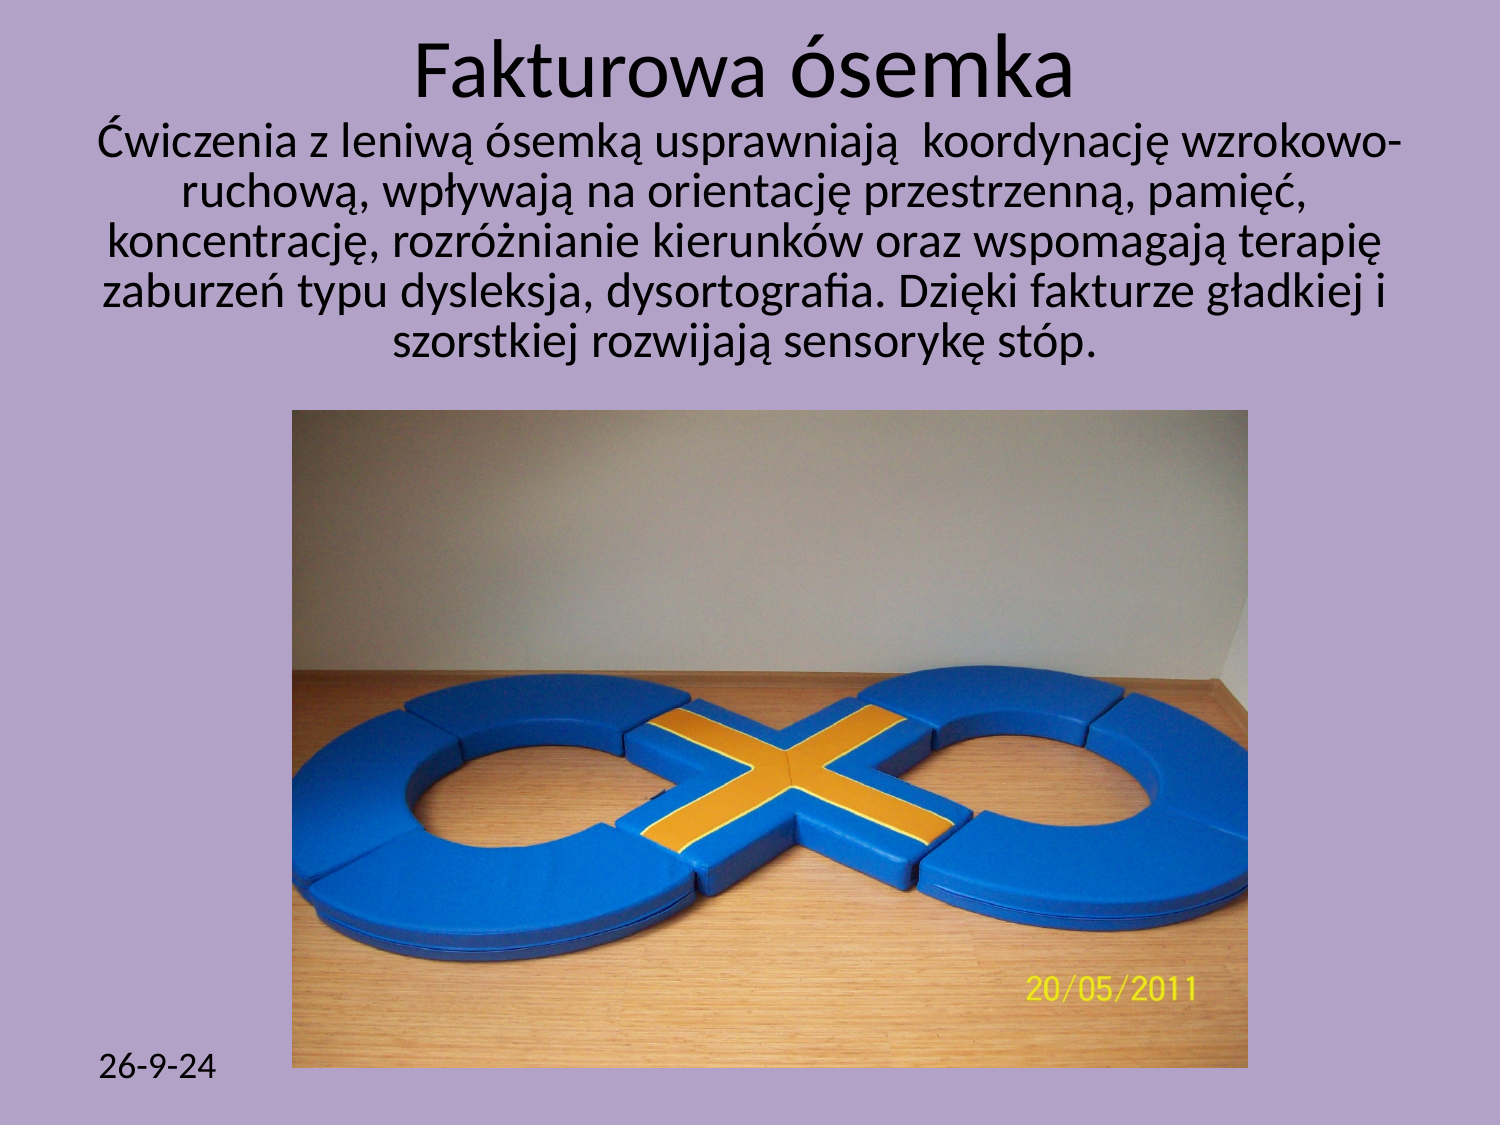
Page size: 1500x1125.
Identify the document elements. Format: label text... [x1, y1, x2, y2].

title Fakturowa ósemka Ćwiczenia z leniwą ósemką usprawniają koordynację wzrokowo-ruchową, wpływają na orientację przestrzenną, pamięć, koncentrację, rozróżnianie kierunków oraz wspomagają terapię zaburzeń typu dysleksja, dysortografia. Dzięki fakturze gładkiej i szorstkiej rozwijają sensorykę stóp. [70, 105, 1421, 293]
picture [292, 410, 1248, 1068]
